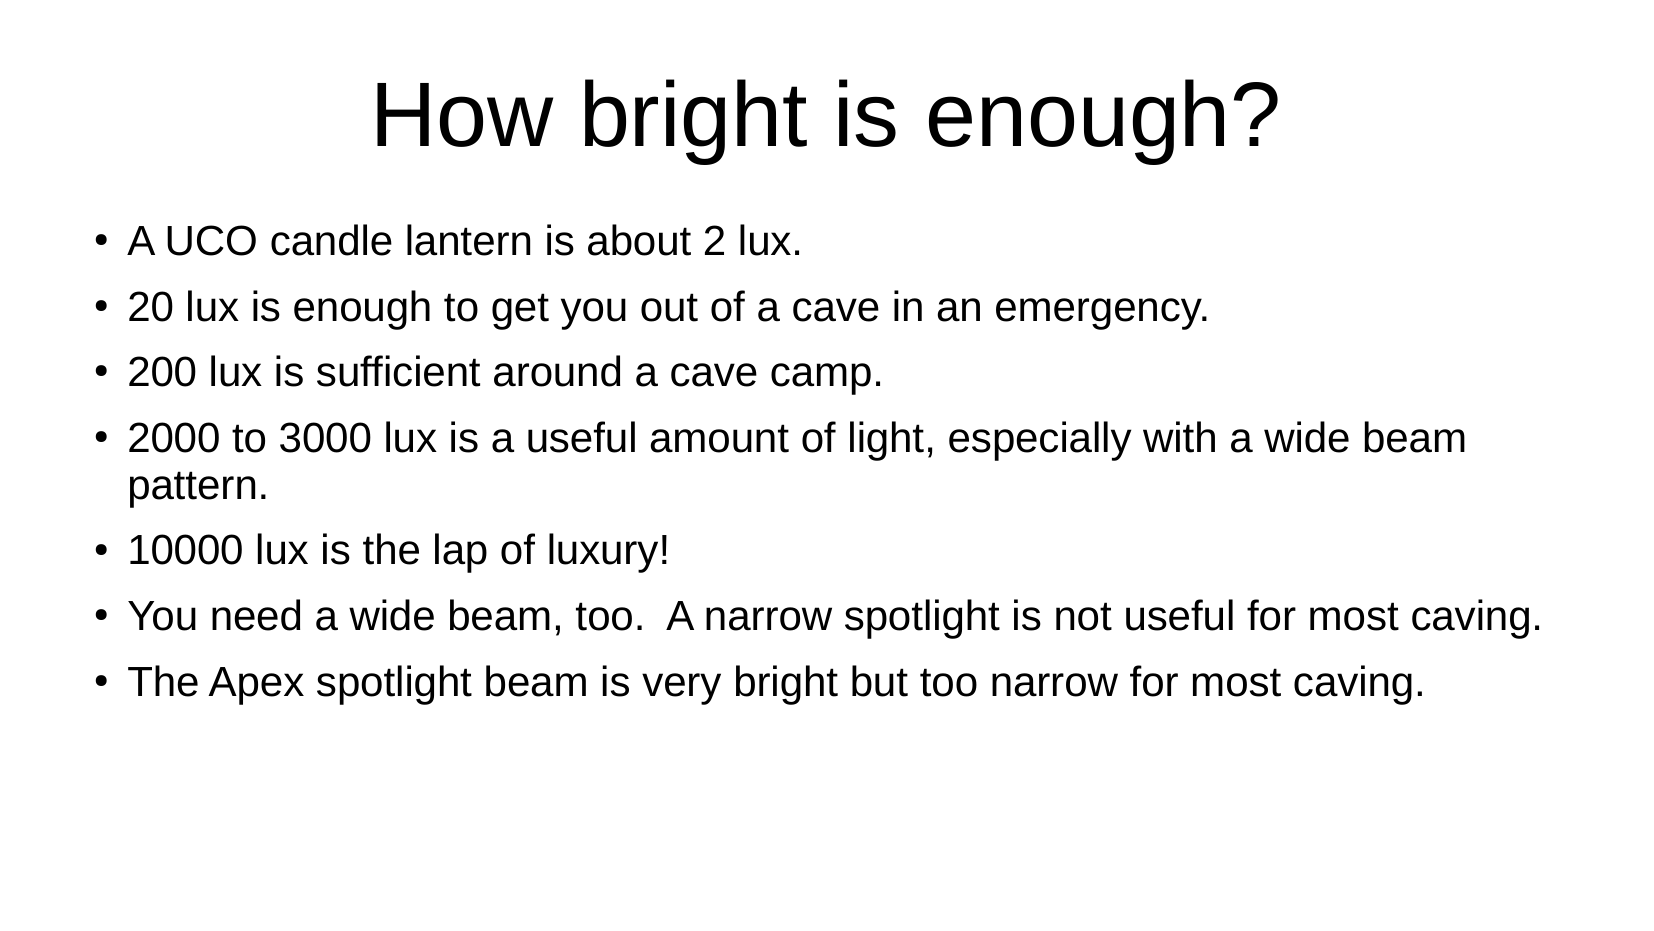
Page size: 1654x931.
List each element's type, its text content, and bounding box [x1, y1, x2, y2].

list A UCO candle lantern is about 2 lux. 20 lux is enough to get you out of a cave in an emergency. 200 lux is sufficient around a cave camp. 2000 to 3000 lux is a useful amount of light, especially with a wide beam pattern. 10000 lux is the lap of luxury! You need a wide beam, too. A narrow spotlight is not useful for most caving. The Apex spotlight beam is very bright but too narrow for most caving. [82, 217, 1571, 758]
title How bright is enough? [82, 37, 1571, 193]
